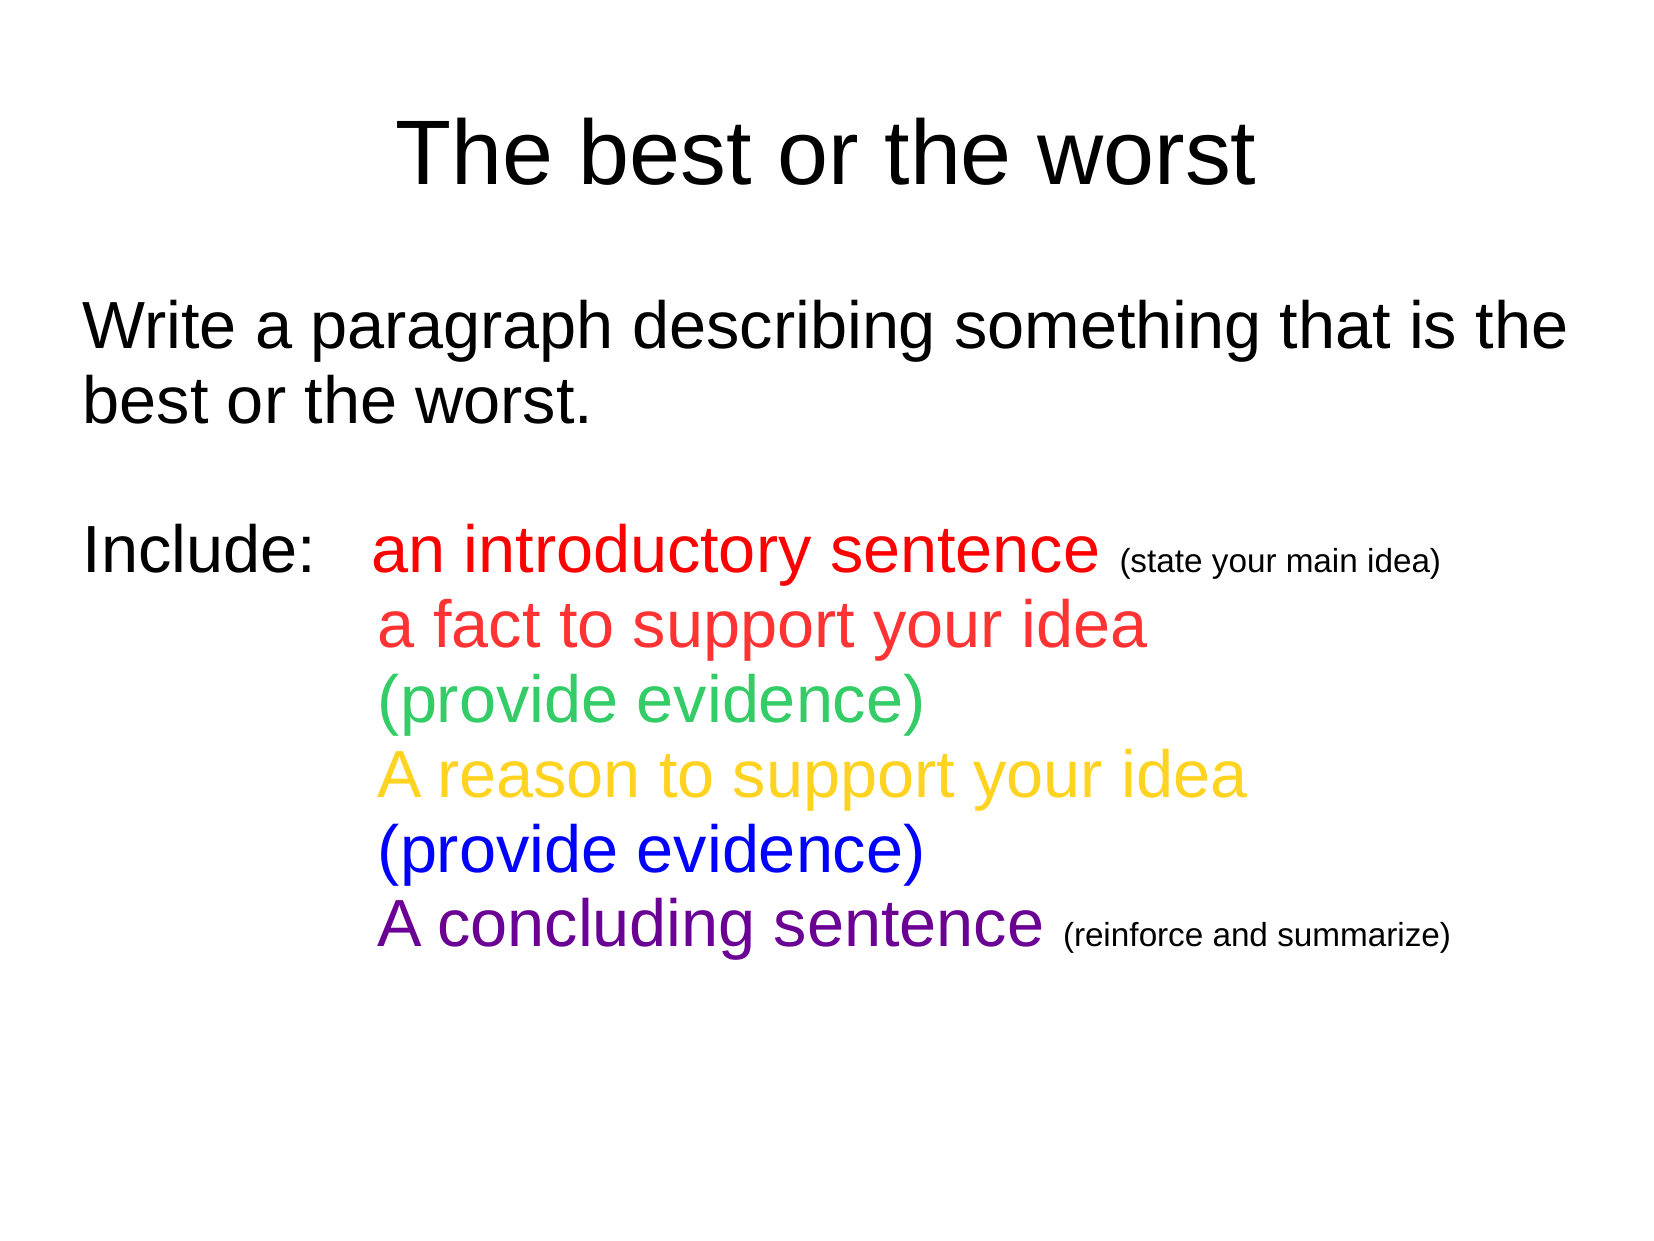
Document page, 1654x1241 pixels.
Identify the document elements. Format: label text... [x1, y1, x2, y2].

subtitle Write a paragraph describing something that is the best or the worst. Include: an introductory sentence (state your main idea) a fact to support your idea (provide evidence) A reason to support your idea (provide evidence) A concluding sentence (reinforce and summarize) [82, 288, 1571, 1111]
title The best or the worst [82, 49, 1571, 257]
